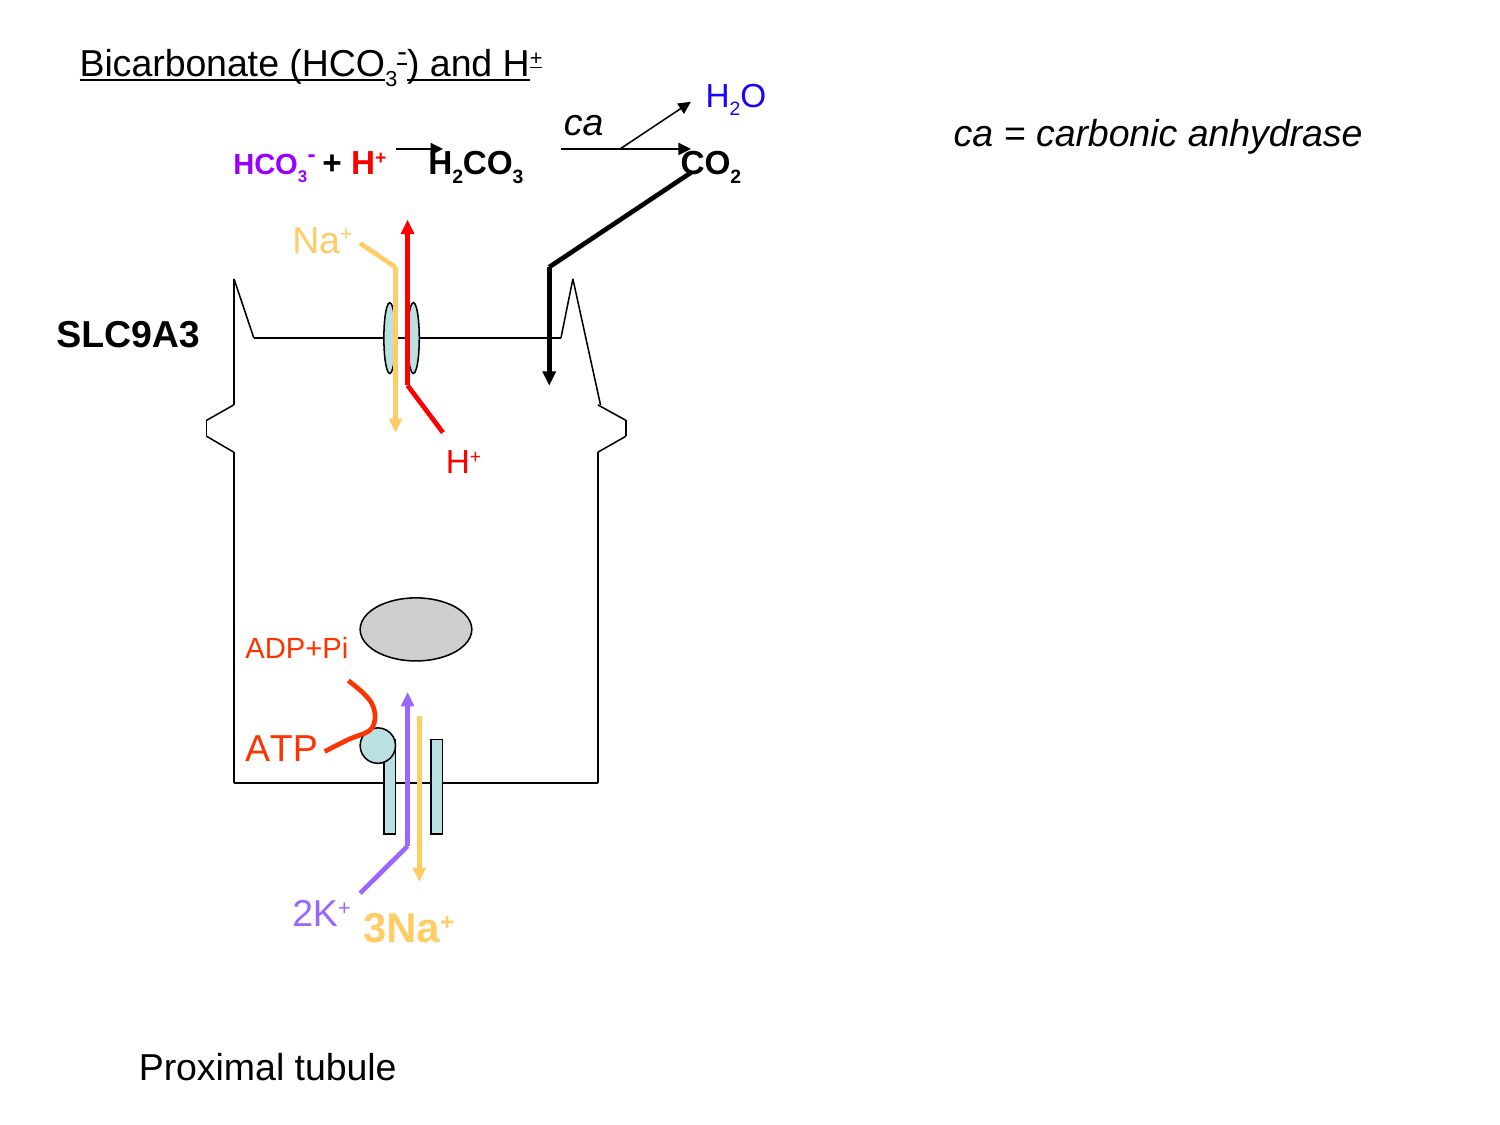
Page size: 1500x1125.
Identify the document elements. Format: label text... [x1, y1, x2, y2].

text_box [383, 302, 393, 374]
text_box 3Na+ [348, 893, 491, 959]
text_box ADP+Pi [230, 621, 364, 672]
text_box [360, 727, 396, 835]
text_box Na+ [277, 207, 384, 269]
text_box H2O [690, 66, 833, 128]
text_box ATP [230, 716, 349, 777]
text_box [410, 302, 420, 374]
text_box ca = carbonic anhydrase [938, 101, 1447, 163]
text_box H+ [430, 432, 502, 488]
text_box SLC9A3 [41, 302, 215, 363]
text_box Bicarbonate (HCO3-) and H+ [64, 18, 1282, 99]
text_box HCO3- + H+ H2CO3 CO2 [218, 125, 686, 195]
text_box ca [549, 90, 632, 151]
text_box [430, 739, 443, 835]
text_box HCO3- + H+ H2CO3 CO2 [632, 125, 1270, 195]
text_box 2K+ [277, 881, 373, 942]
text_box [362, 597, 472, 661]
text_box Proximal tubule [123, 1034, 798, 1096]
